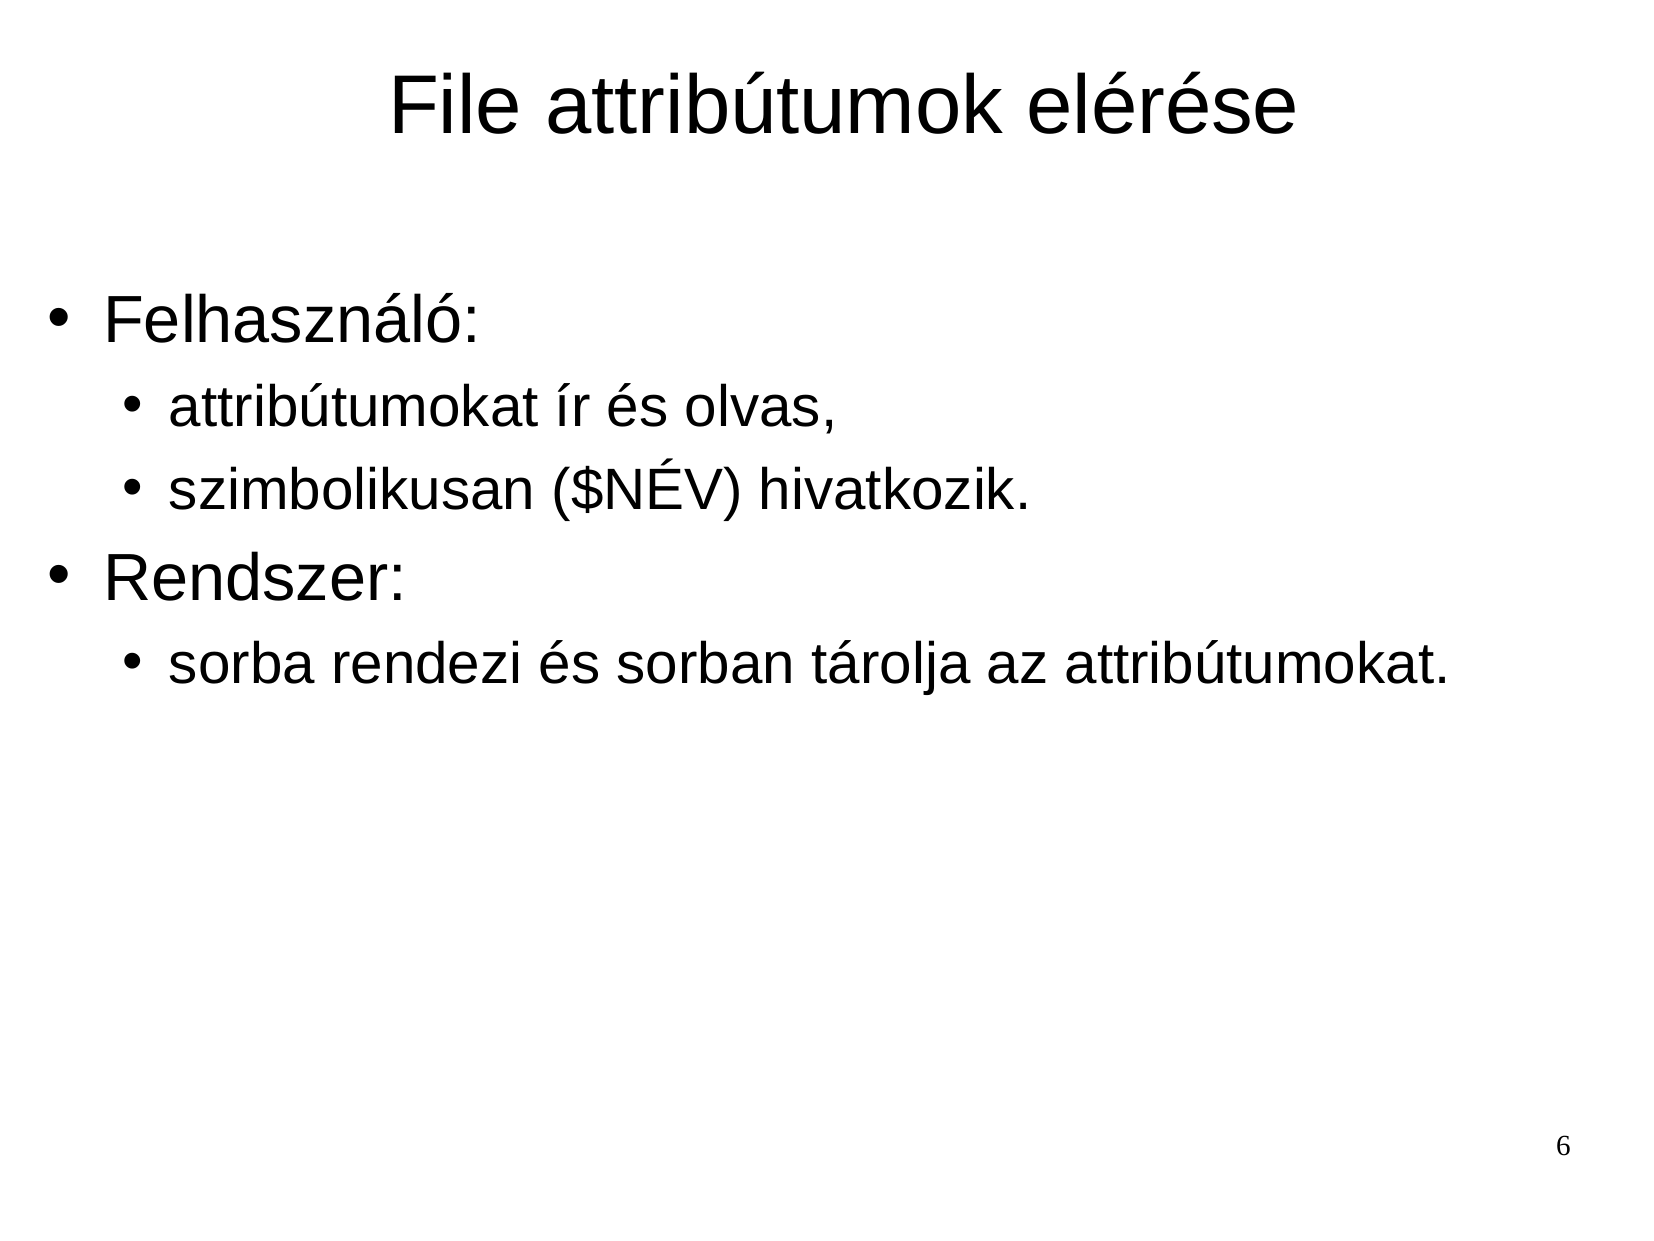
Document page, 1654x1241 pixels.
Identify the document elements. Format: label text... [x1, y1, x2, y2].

title File attribútumok elérése [123, 34, 1530, 167]
list Felhasználó: attribútumokat ír és olvas, szimbolikusan ($NÉV) hivatkozik. Rendszer: sorba rendezi és sorban tárolja az attribútumokat. [32, 268, 1654, 1206]
